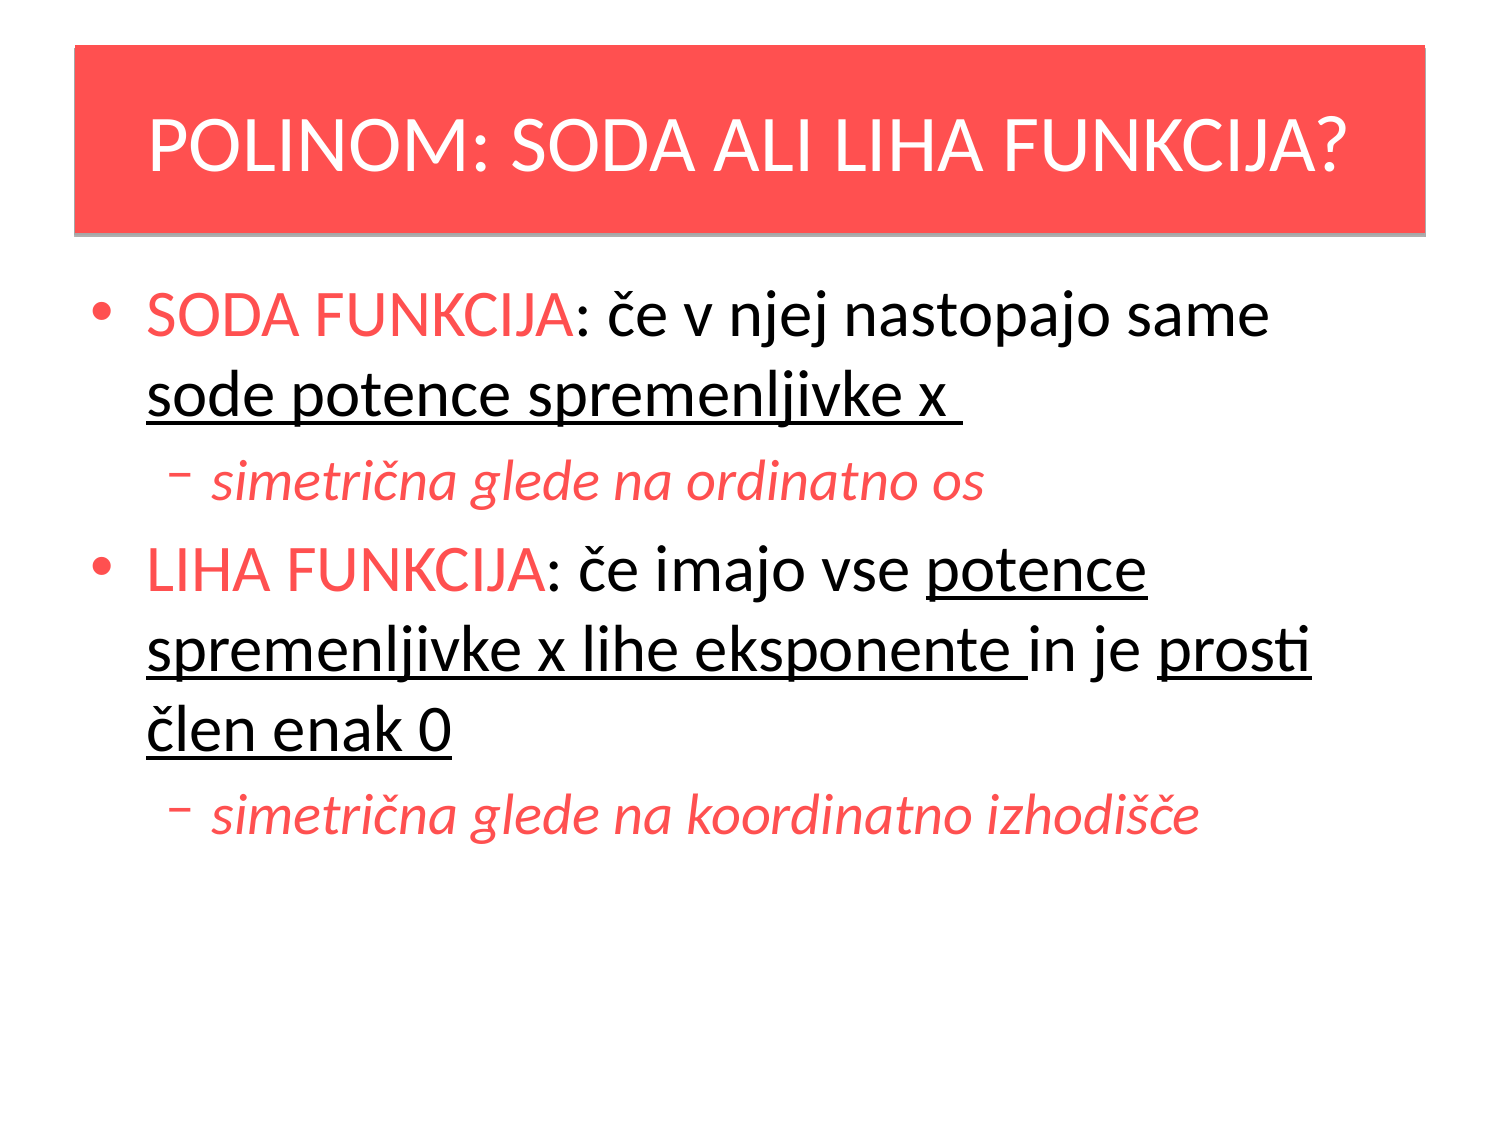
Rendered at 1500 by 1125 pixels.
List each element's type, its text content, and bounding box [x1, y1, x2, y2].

title POLINOM: SODA ALI LIHA FUNKCIJA? [75, 45, 1425, 233]
list SODA FUNKCIJA: če v njej nastopajo same sode potence spremenljivke x simetrična glede na ordinatno os LIHA FUNKCIJA: če imajo vse potence spremenljivke x lihe eksponente in je prosti člen enak 0 simetrična glede na koordinatno izhodišče [75, 262, 1425, 1005]
